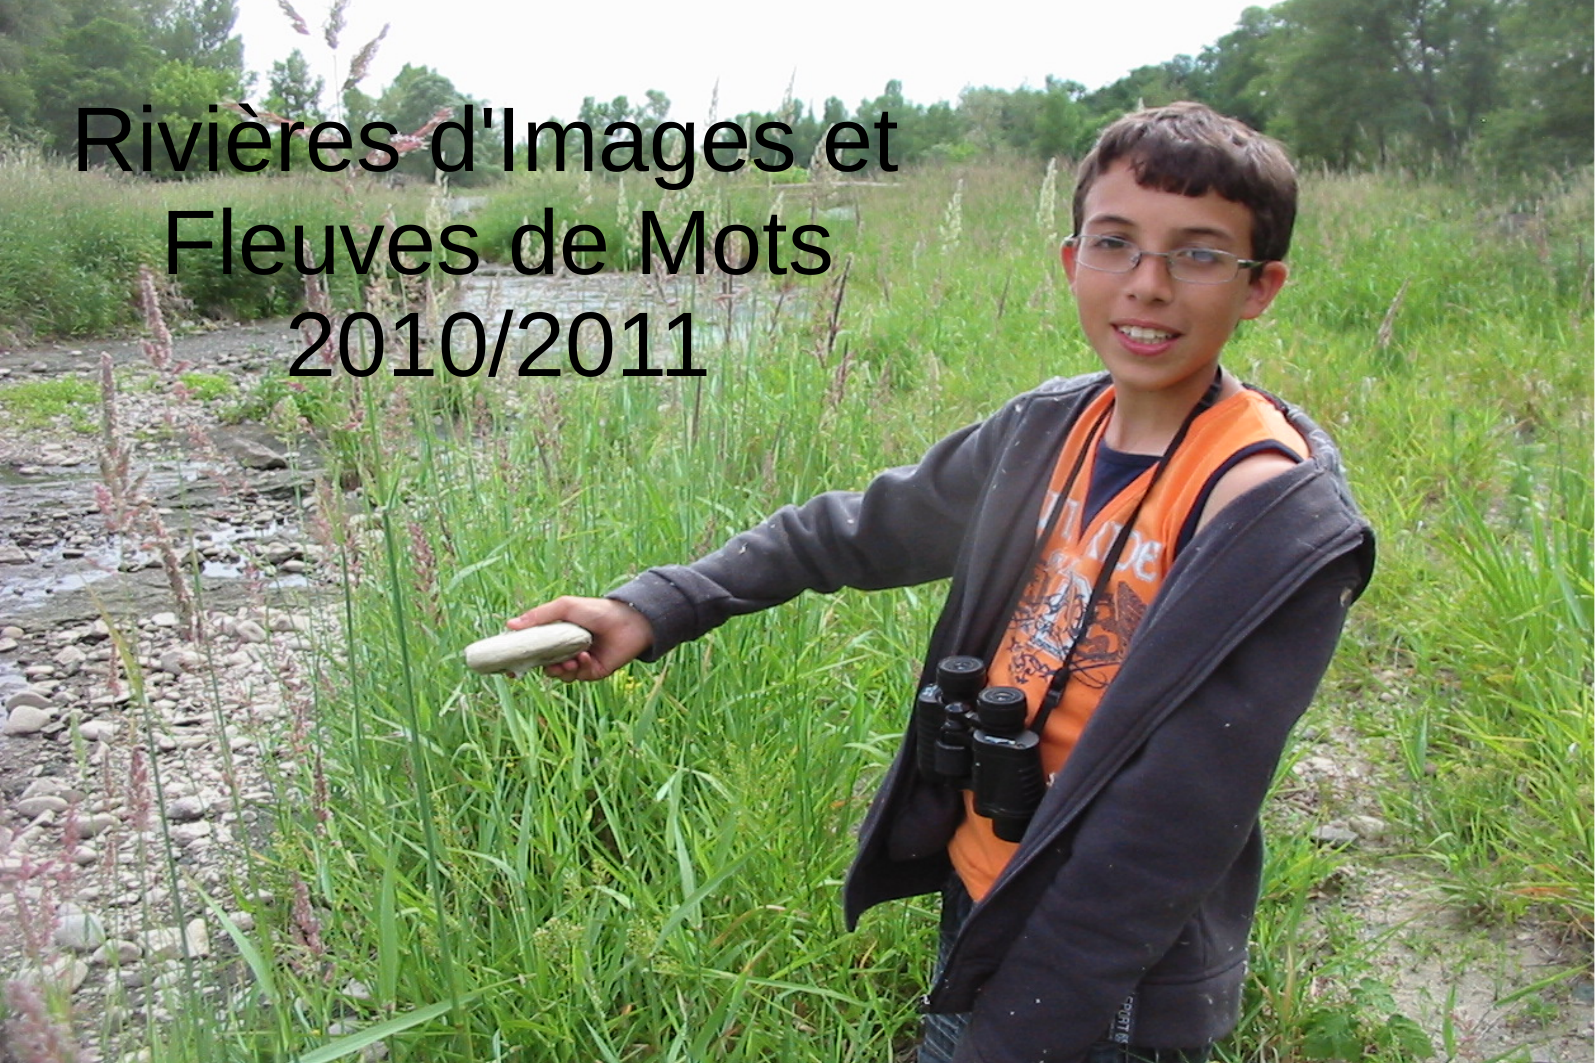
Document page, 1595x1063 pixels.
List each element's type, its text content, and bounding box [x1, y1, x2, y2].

picture [0, 0, 1595, 1063]
text_box Rivières d'Images et Fleuves de Mots 2010/2011 [59, 88, 938, 397]
